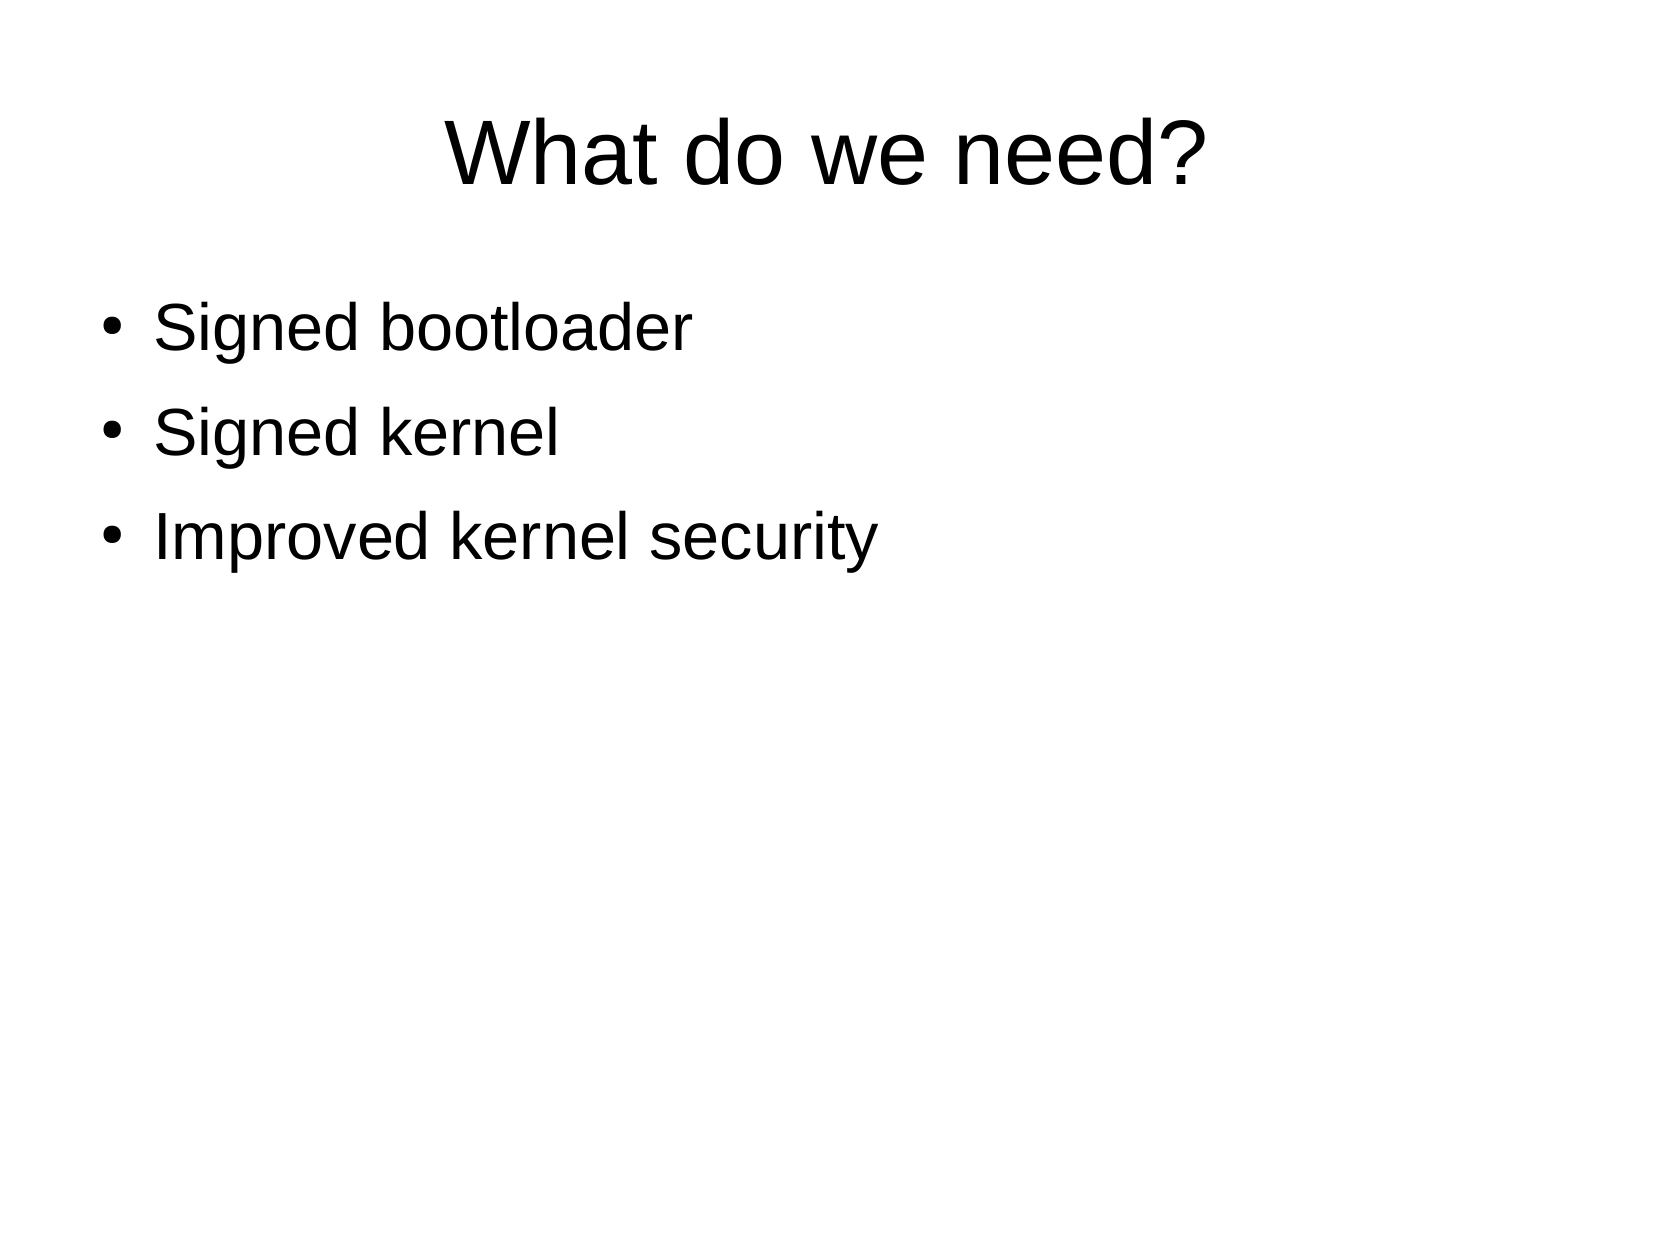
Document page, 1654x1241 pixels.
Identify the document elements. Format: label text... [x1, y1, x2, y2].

list Signed bootloader Signed kernel Improved kernel security [82, 290, 1571, 1109]
title What do we need? [82, 49, 1571, 257]
